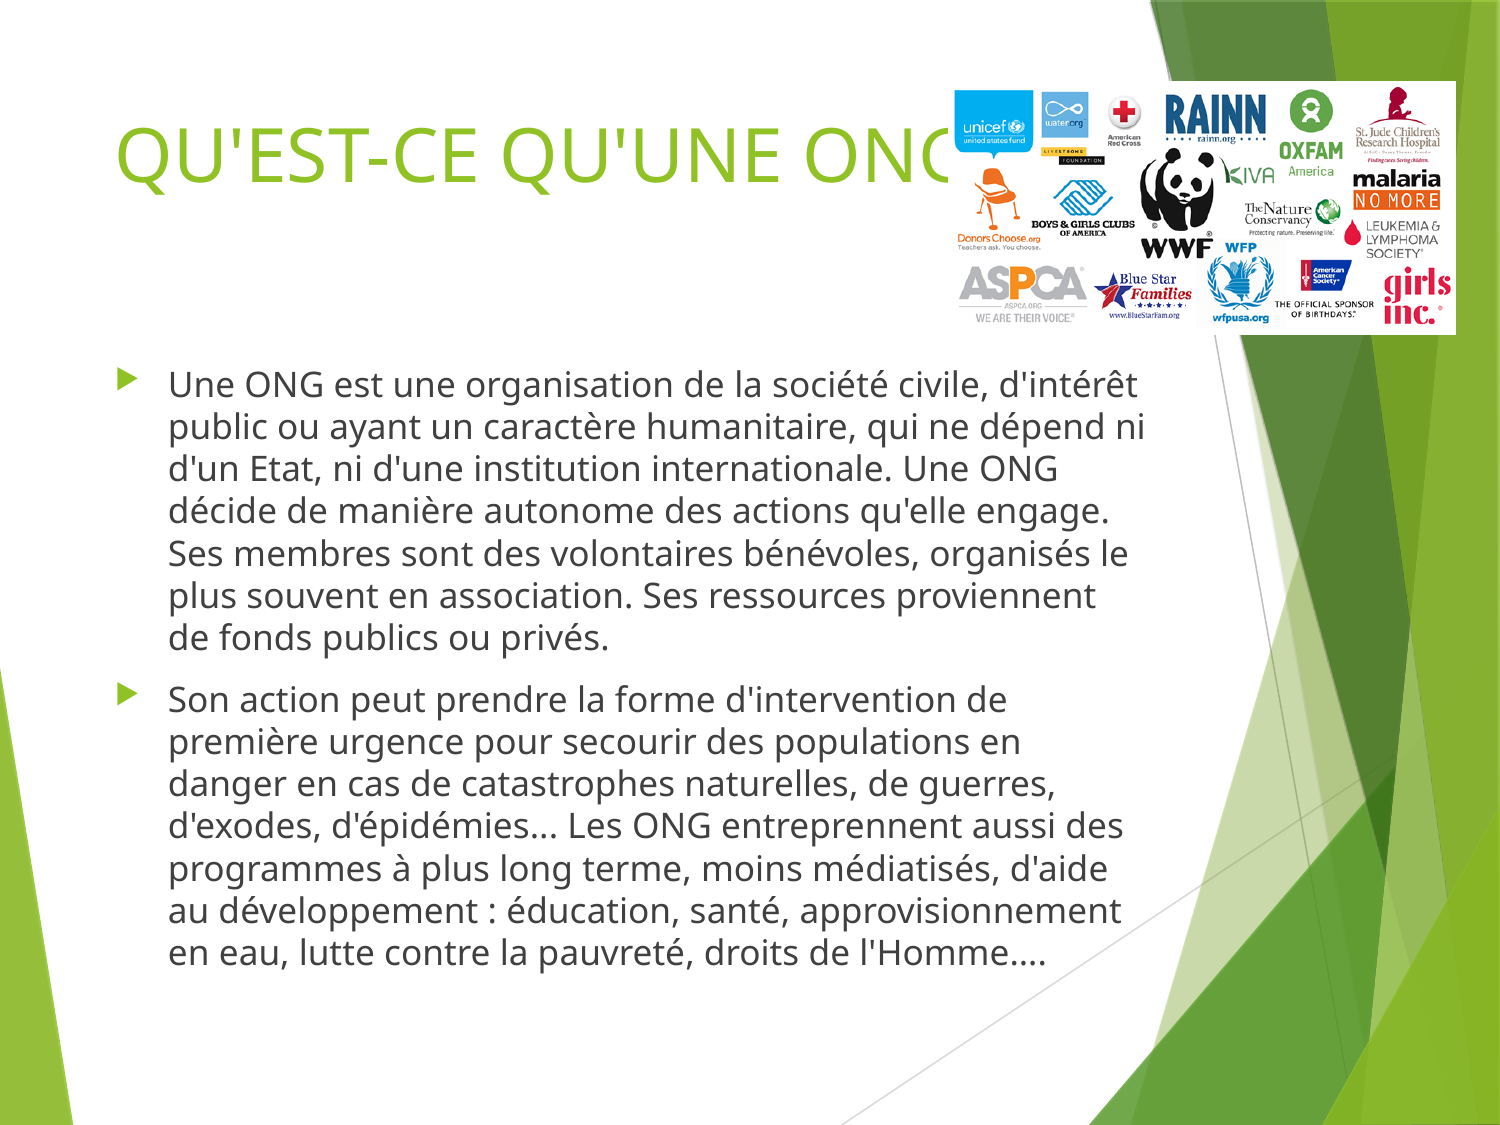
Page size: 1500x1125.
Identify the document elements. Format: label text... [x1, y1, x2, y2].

list Une ONG est une organisation de la société civile, d'intérêt public ou ayant un caractère humanitaire, qui ne dépend ni d'un Etat, ni d'une institution internationale. Une ONG décide de manière autonome des actions qu'elle engage. Ses membres sont des volontaires bénévoles, organisés le plus souvent en association. Ses ressources proviennent de fonds publics ou privés. Son action peut prendre la forme d'intervention de première urgence pour secourir des populations en danger en cas de catastrophes naturelles, de guerres, d'exodes, d'épidémies... Les ONG entreprennent aussi des programmes à plus long terme, moins médiatisés, d'aide au développement : éducation, santé, approvisionnement en eau, lutte contre la pauvreté, droits de l'Homme…. [99, 354, 1164, 992]
picture [948, 81, 1456, 335]
title QU'EST-CE QU'UNE ONG? [99, 99, 948, 317]
